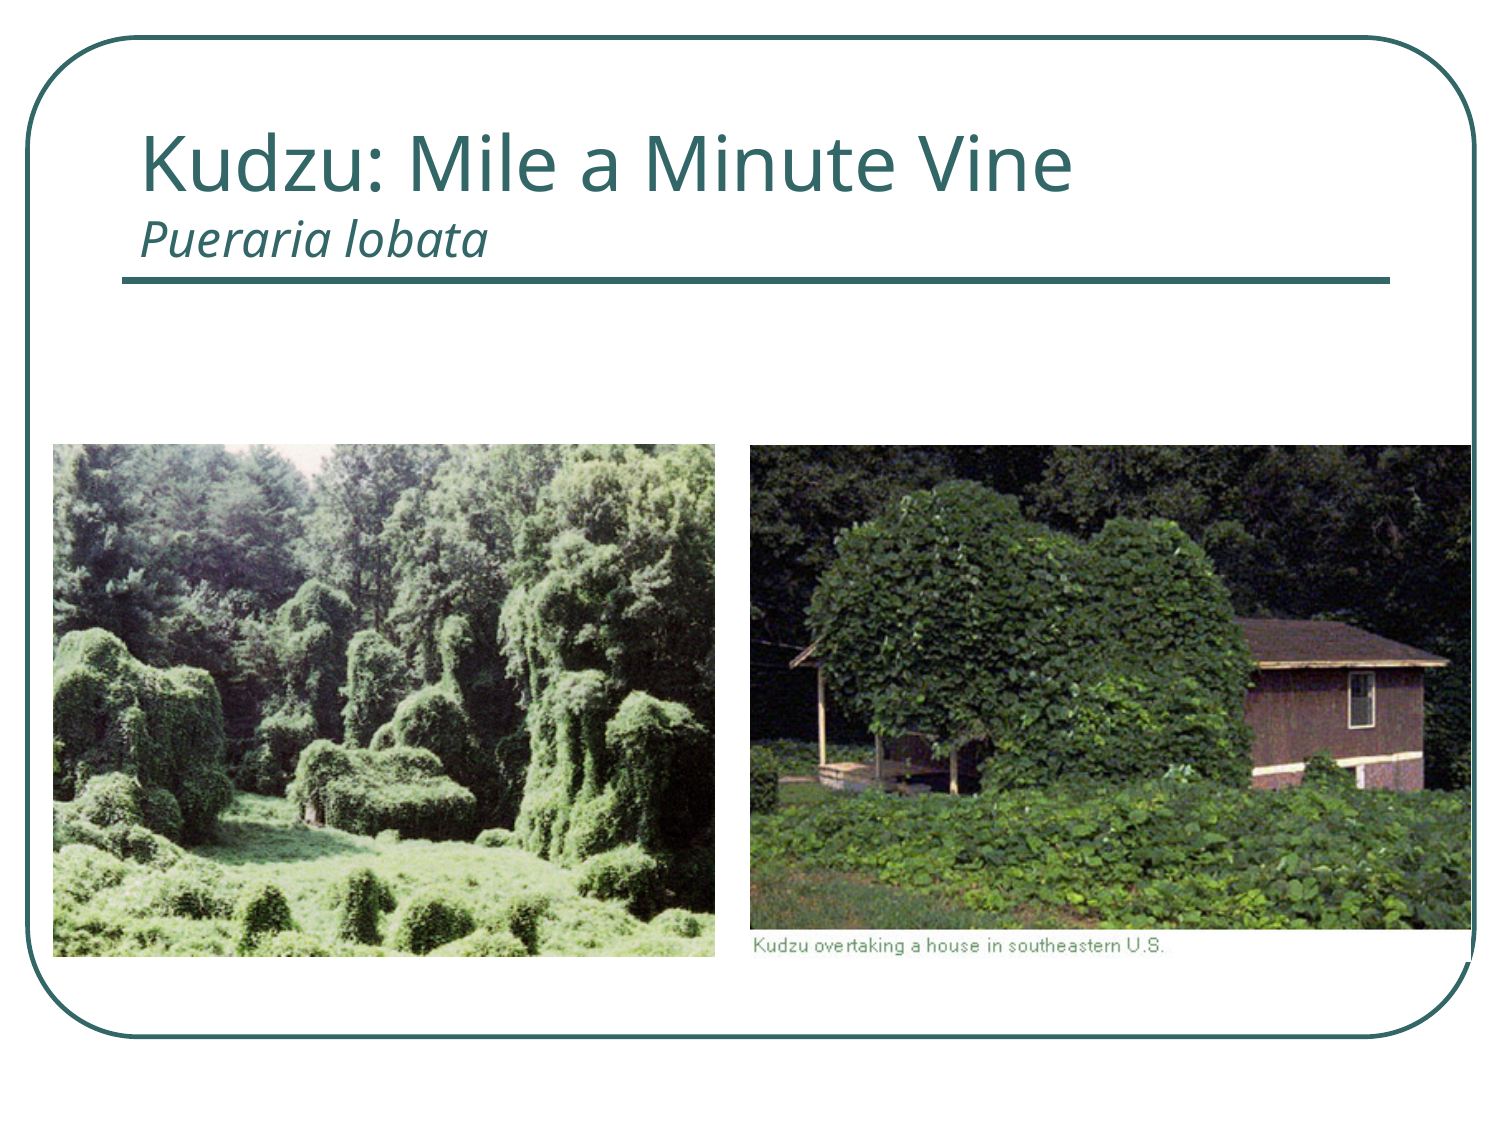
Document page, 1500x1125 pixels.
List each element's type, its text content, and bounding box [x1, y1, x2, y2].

picture [53, 444, 715, 957]
picture [750, 445, 1471, 962]
title Kudzu: Mile a Minute Vine Pueraria lobata [125, 87, 1388, 275]
